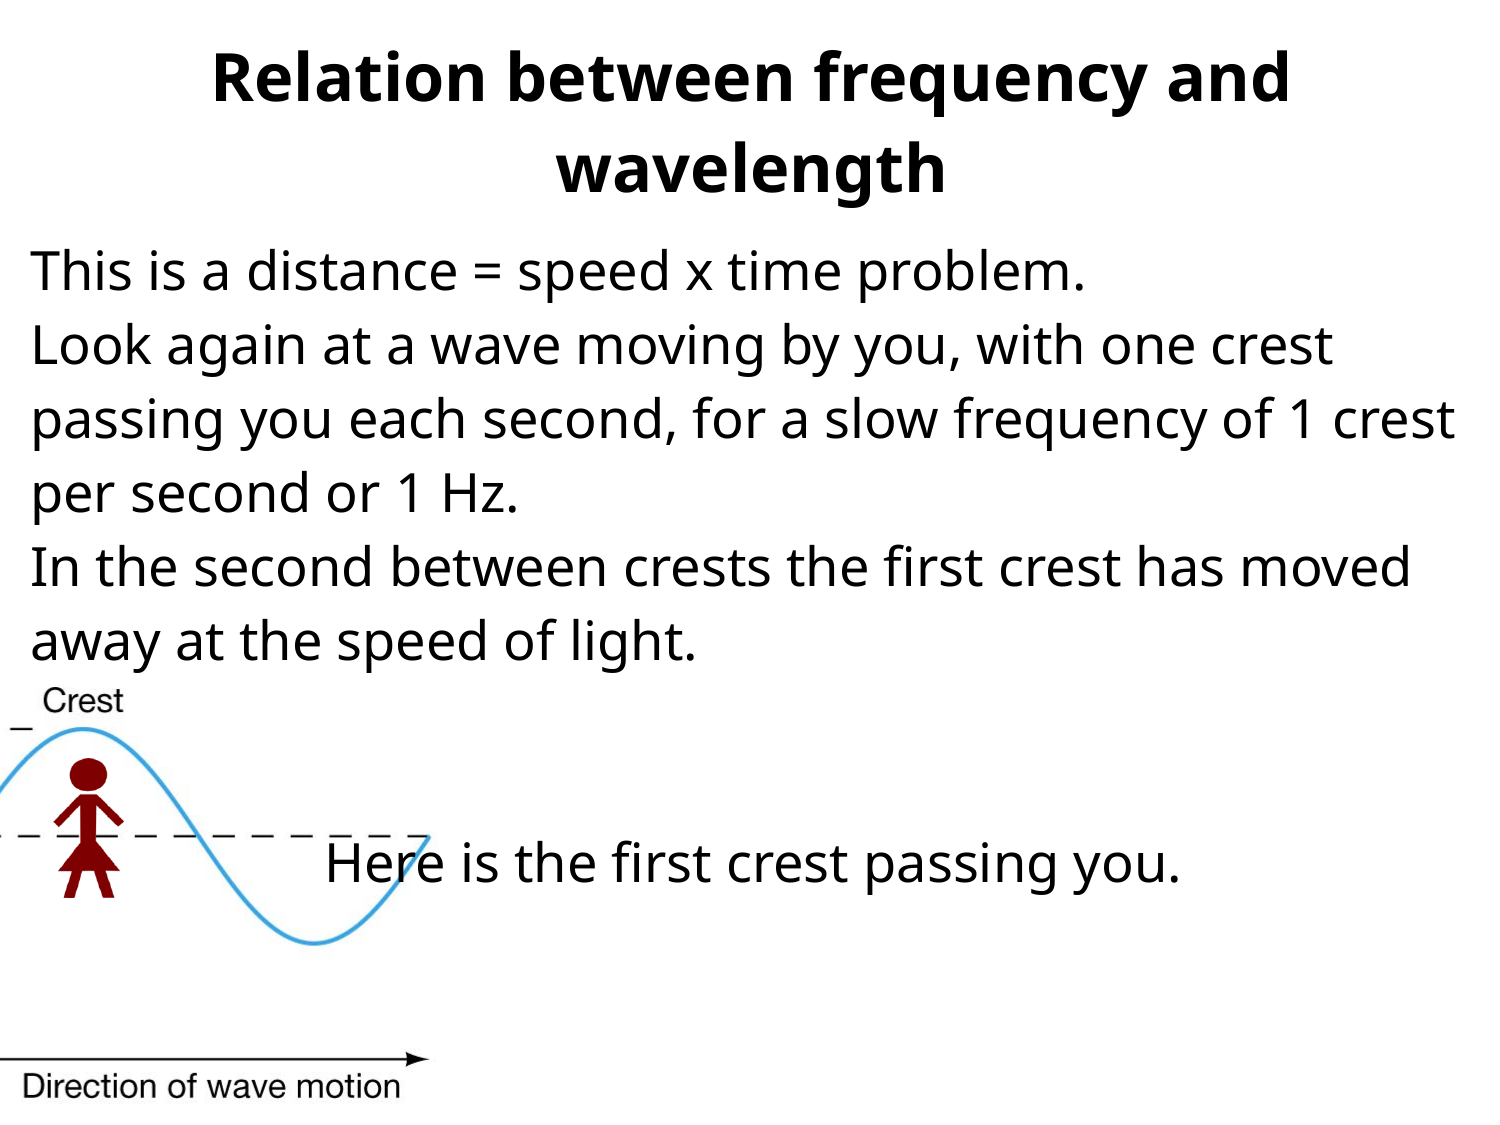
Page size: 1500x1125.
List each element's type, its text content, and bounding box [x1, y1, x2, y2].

picture [0, 655, 439, 1104]
list This is a distance = speed x time problem. Look again at a wave moving by you, with one crest passing you each second, for a slow frequency of 1 crest per second or 1 Hz. In the second between crests the first crest has moved away at the speed of light. Here is the first crest passing you. [30, 232, 1471, 1021]
title Relation between frequency and wavelength [33, 27, 1471, 215]
